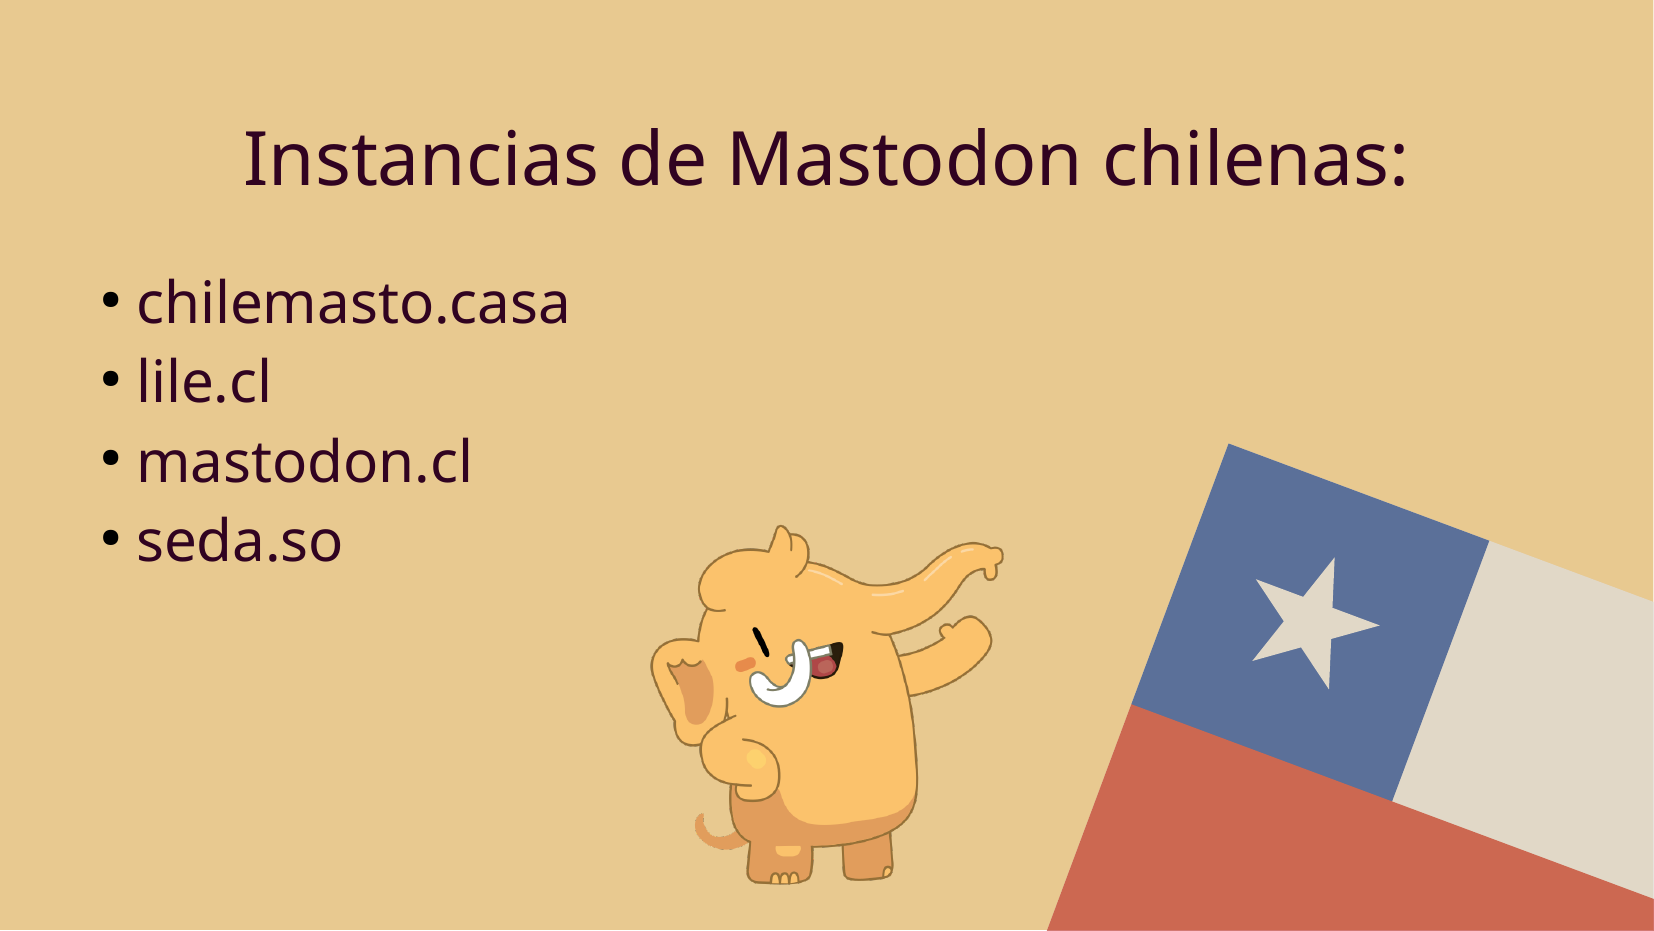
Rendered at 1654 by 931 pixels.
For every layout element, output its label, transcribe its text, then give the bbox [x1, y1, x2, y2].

text_box chilemasto.casa lile.cl mastodon.cl seda.so [85, 253, 1563, 549]
picture [1046, 442, 1654, 931]
text_box Instancias de Mastodon chilenas: [88, 88, 1565, 224]
picture [649, 524, 1004, 886]
